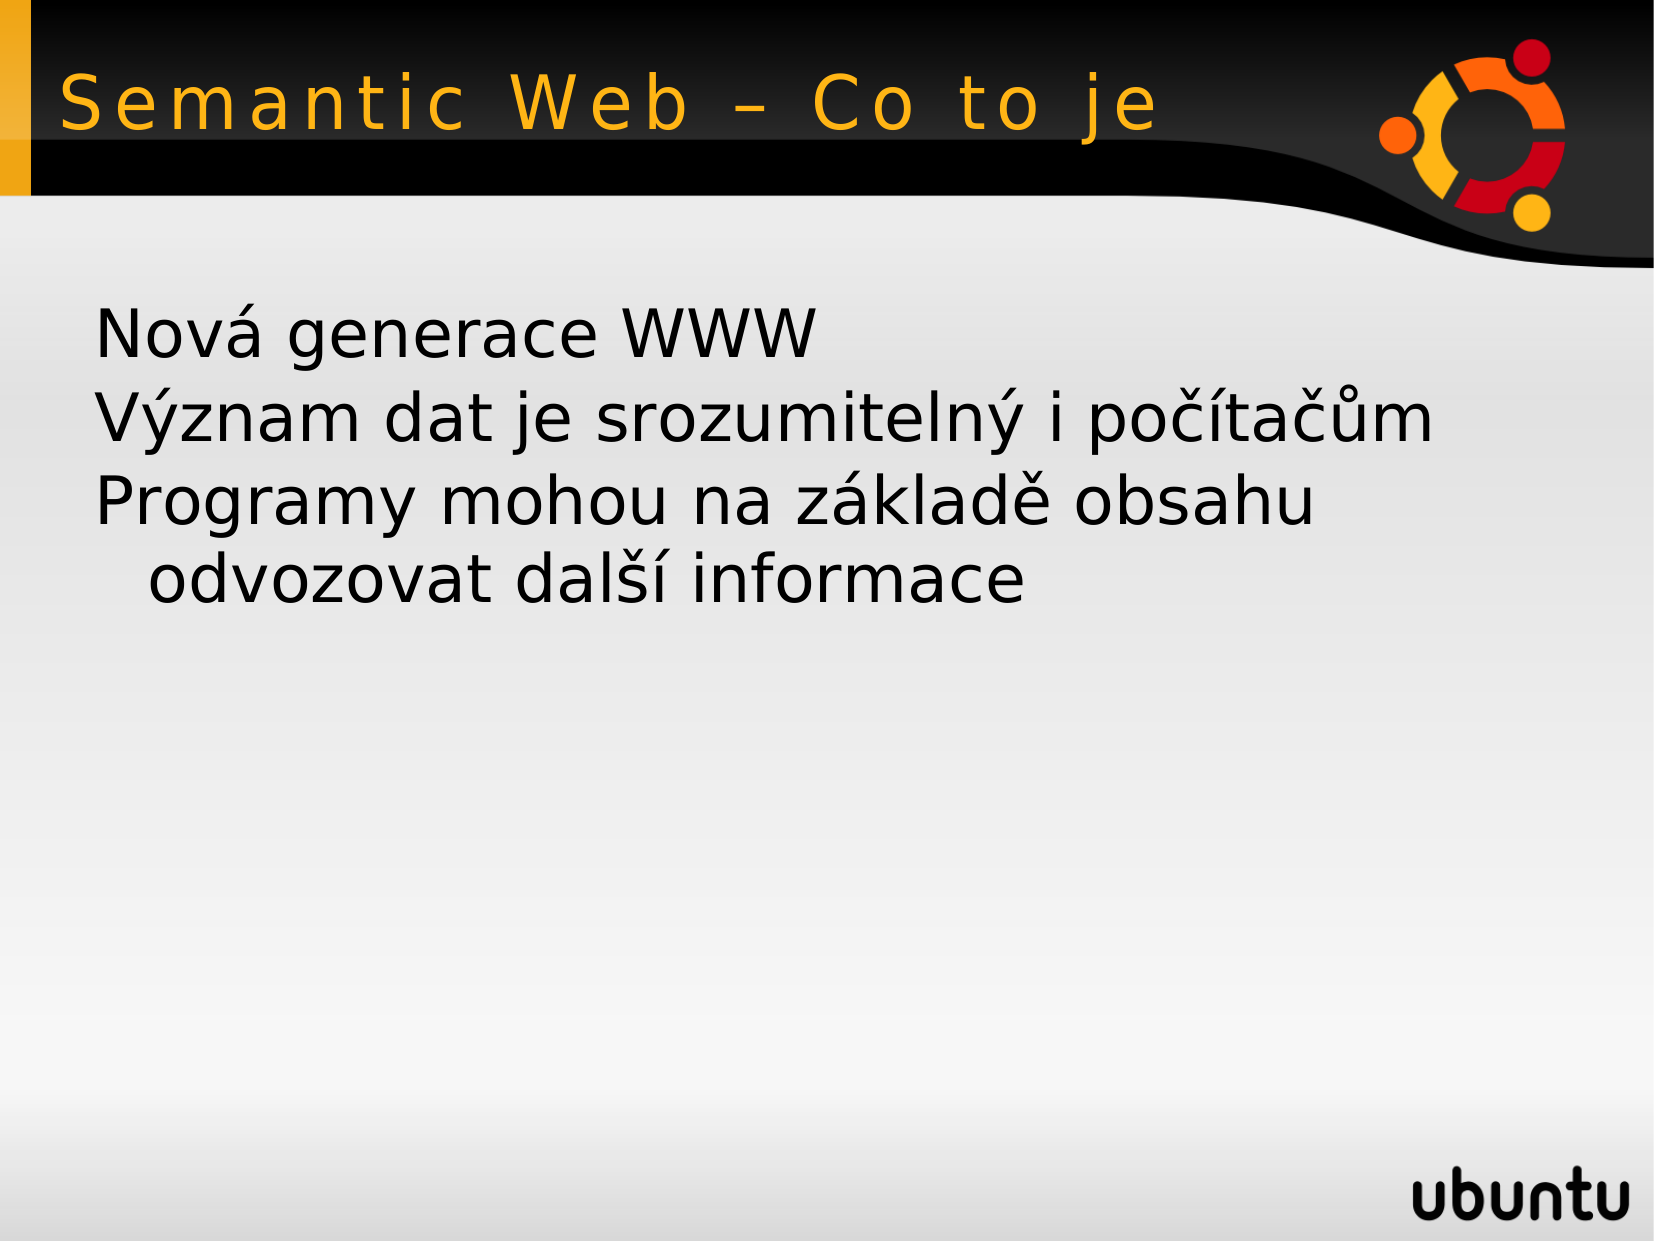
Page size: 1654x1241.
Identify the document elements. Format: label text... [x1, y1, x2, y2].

title Semantic Web – Co to je [59, 29, 1270, 178]
picture [0, 0, 1654, 1241]
list Nová generace WWW Význam dat je srozumitelný i počítačům Programy mohou na základě obsahu odvozovat další informace [76, 295, 1565, 1114]
